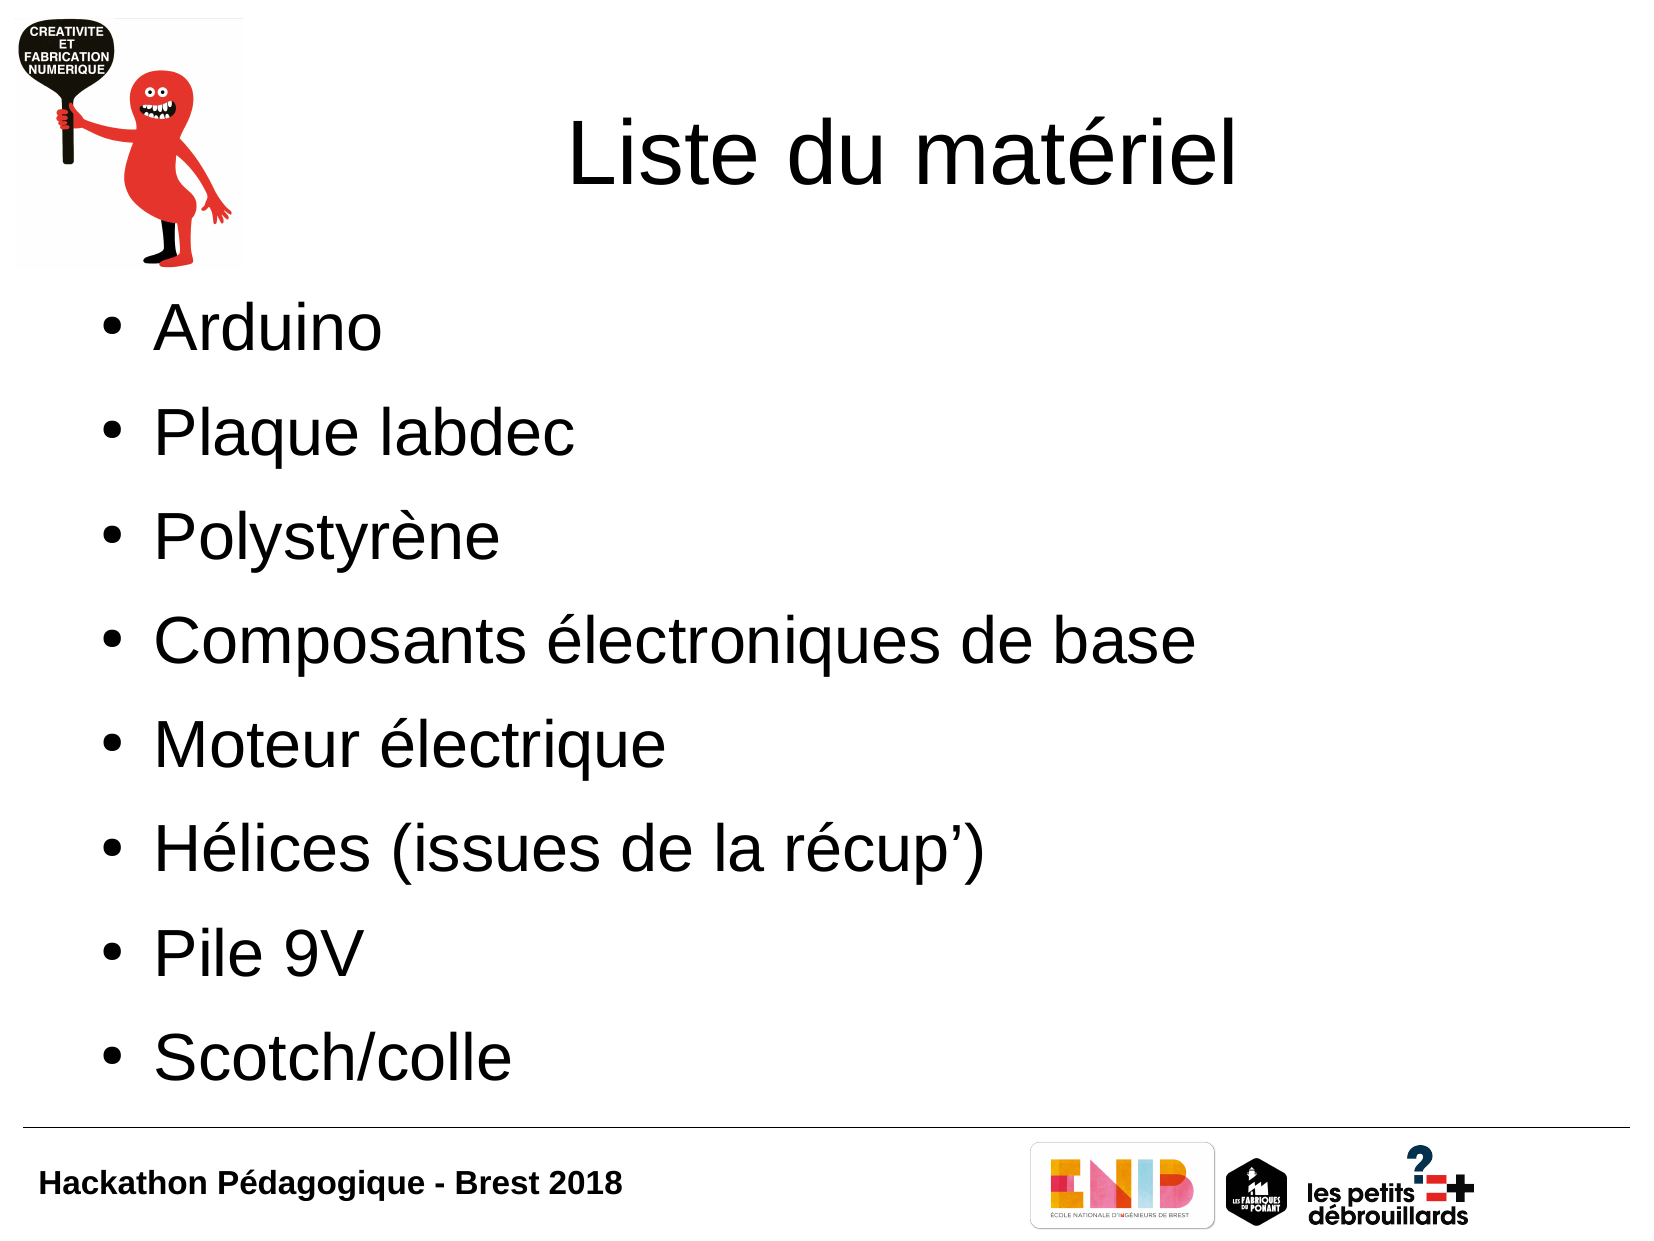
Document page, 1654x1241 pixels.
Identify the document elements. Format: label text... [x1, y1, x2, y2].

list Arduino Plaque labdec Polystyrène Composants électroniques de base Moteur électrique Hélices (issues de la récup’) Pile 9V Scotch/colle [82, 290, 1571, 1109]
picture [15, 18, 243, 269]
picture [1308, 1145, 1474, 1225]
picture [1015, 1127, 1287, 1241]
title Liste du matériel [236, 49, 1571, 257]
text_box Hackathon Pédagogique - Brest 2018 [23, 1157, 945, 1210]
